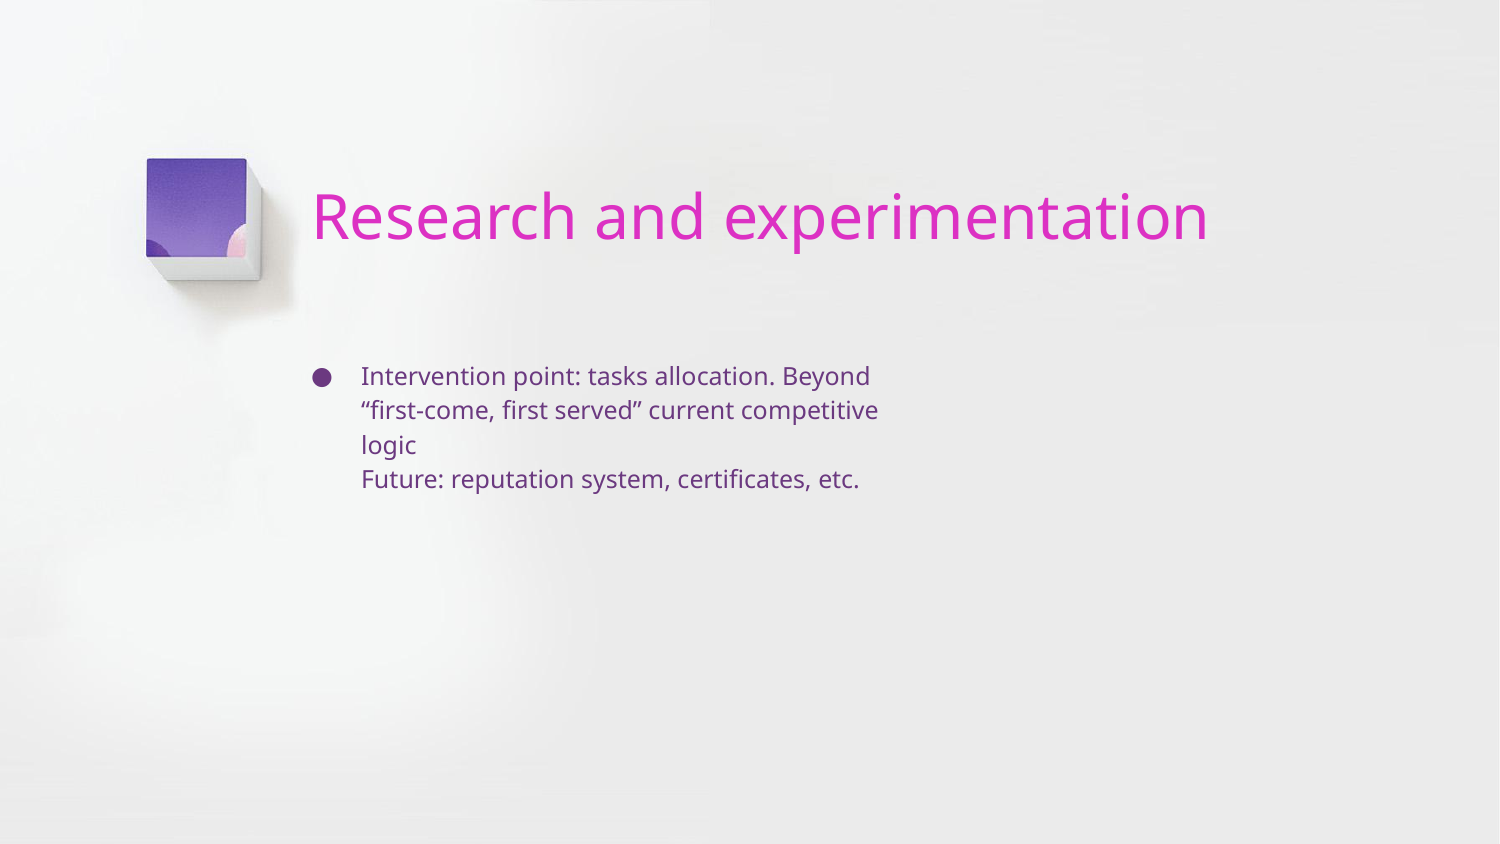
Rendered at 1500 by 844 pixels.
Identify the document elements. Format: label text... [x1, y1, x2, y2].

picture [0, 0, 1500, 844]
title Research and experimentation [296, 162, 1229, 269]
title Intervention point: tasks allocation. Beyond “first-come, first served” current competitive logic Future: reputation system, certificates, etc. [271, 340, 954, 447]
